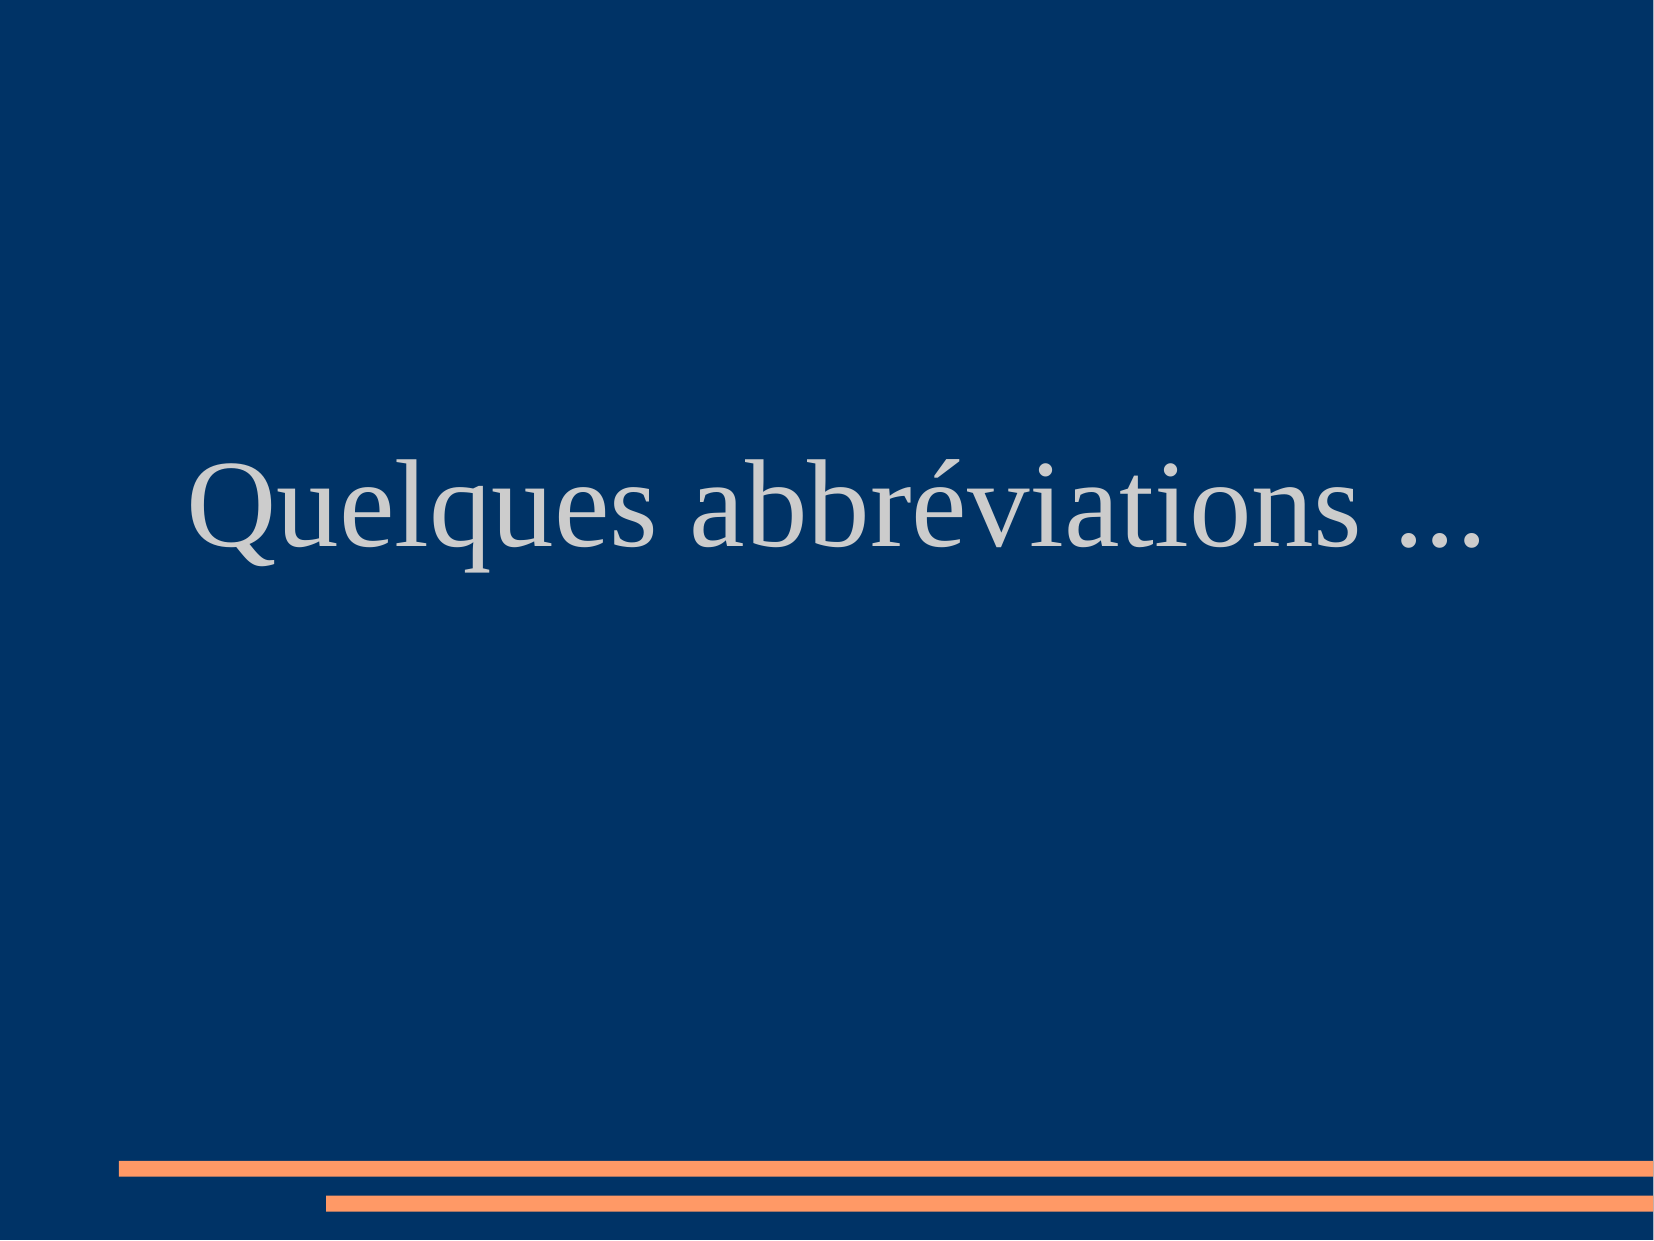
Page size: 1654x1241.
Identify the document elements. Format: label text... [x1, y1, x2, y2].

subtitle Quelques abbréviations ... [118, 99, 1558, 910]
